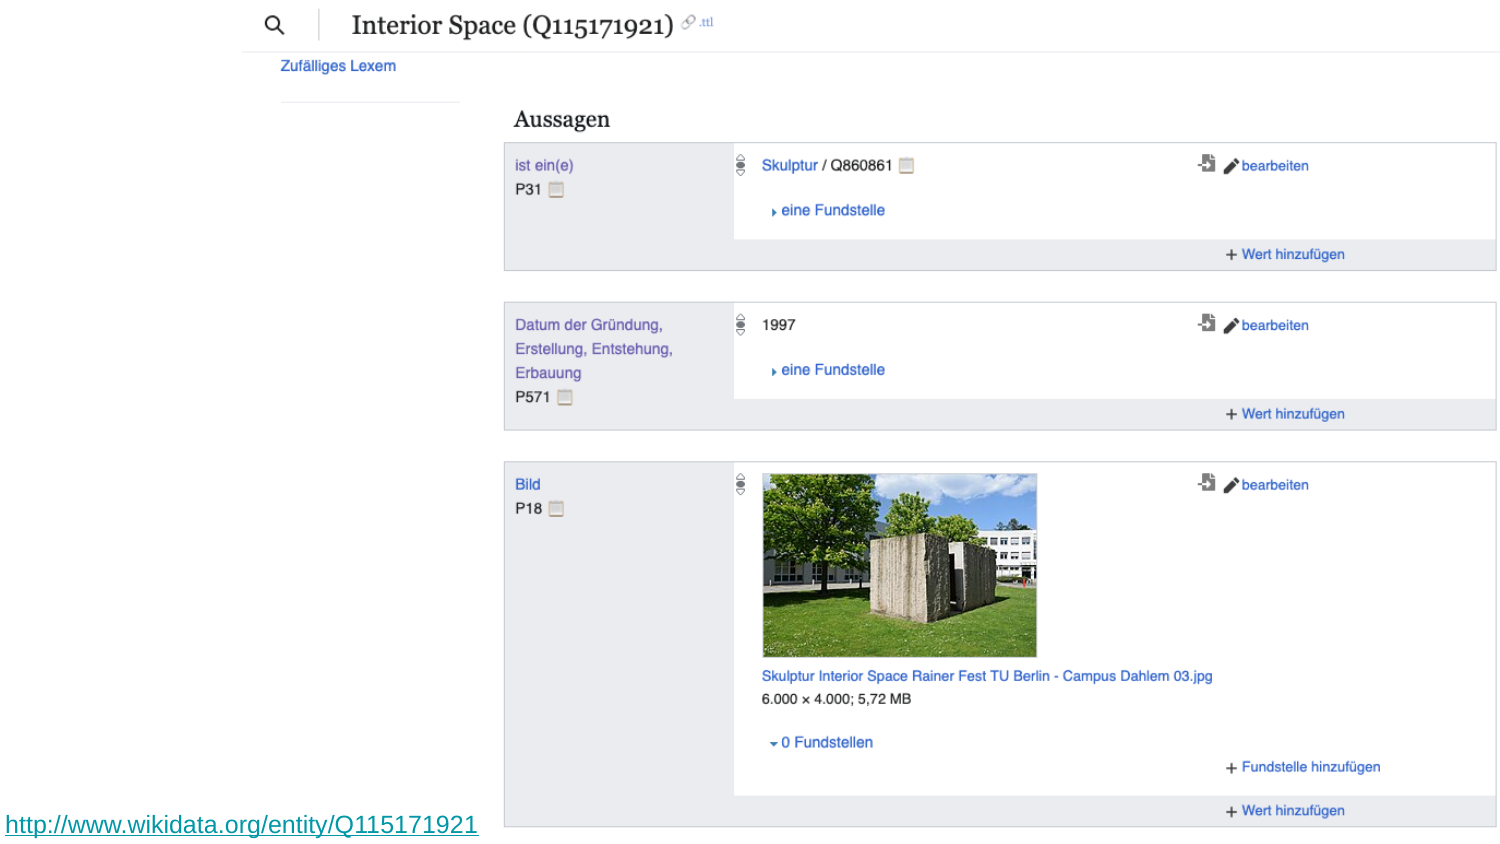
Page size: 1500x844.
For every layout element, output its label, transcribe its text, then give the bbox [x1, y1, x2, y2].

text_box http://www.wikidata.org/entity/Q115171921 [0, 793, 756, 844]
picture [242, 0, 1500, 835]
